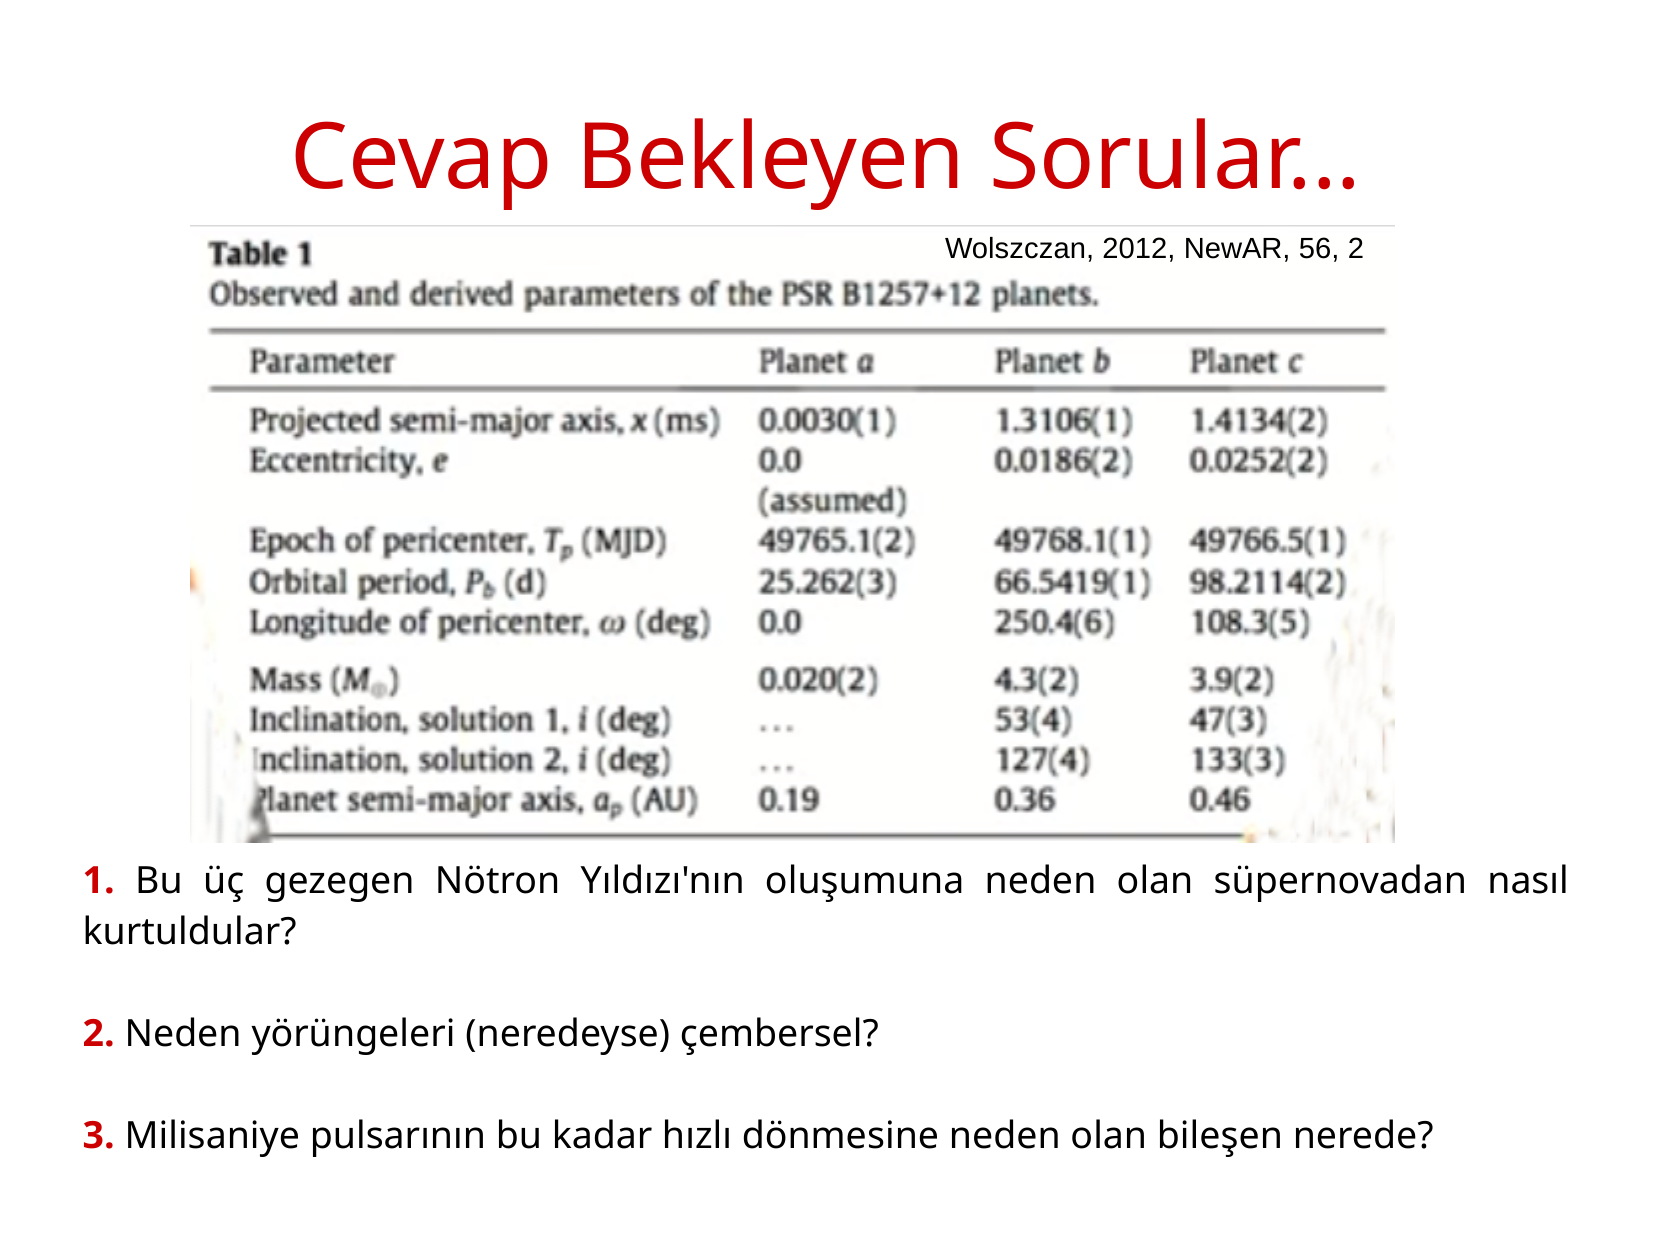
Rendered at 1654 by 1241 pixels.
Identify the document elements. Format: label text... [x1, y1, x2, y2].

text_box Wolszczan, 2012, NewAR, 56, 2 [734, 225, 1380, 273]
picture [190, 225, 1395, 843]
title Cevap Bekleyen Sorular... [82, 49, 1571, 257]
subtitle 1. Bu üç gezegen Nötron Yıldızı'nın oluşumuna neden olan süpernovadan nasıl kurtuldular? 2. Neden yörüngeleri (neredeyse) çembersel? 3. Milisaniye pulsarının bu kadar hızlı dönmesine neden olan bileşen nerede? [82, 857, 1571, 1157]
